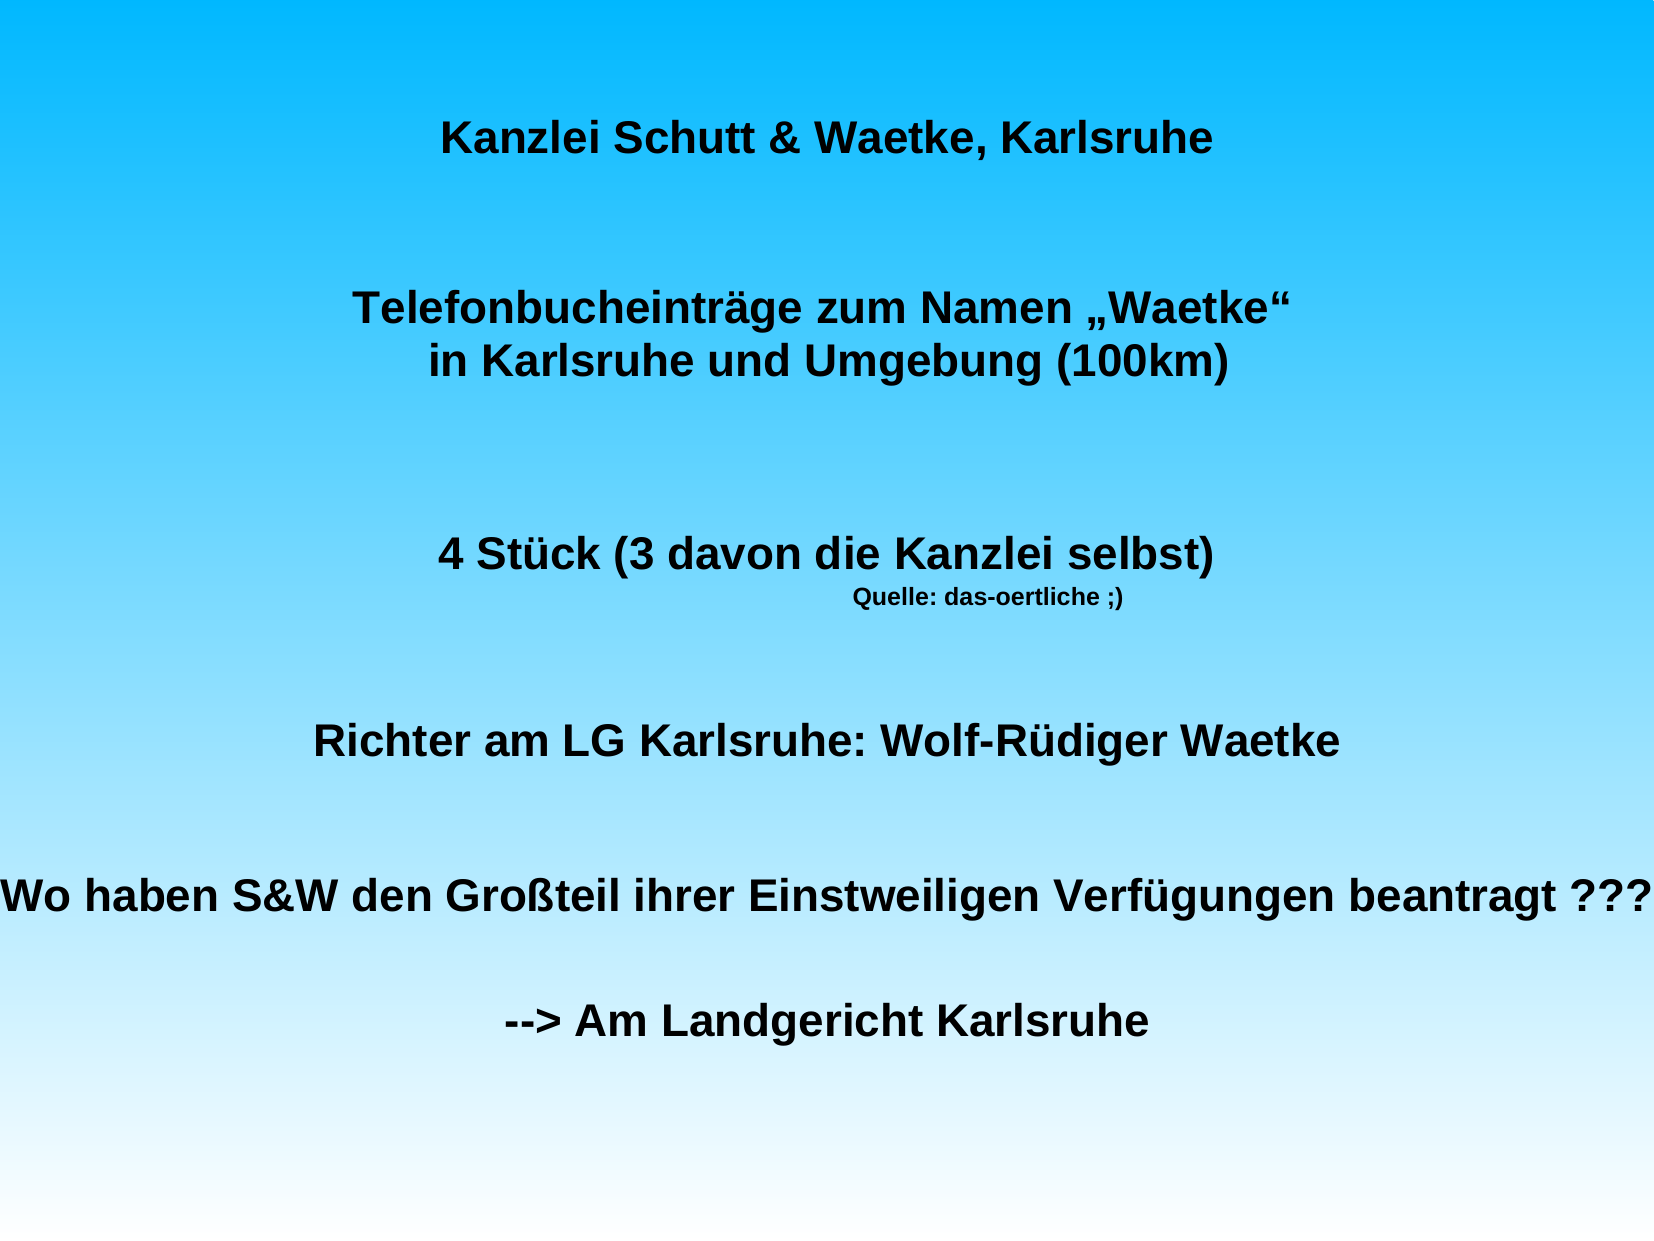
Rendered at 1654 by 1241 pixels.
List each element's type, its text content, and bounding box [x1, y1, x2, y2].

text_box Richter am LG Karlsruhe: Wolf-Rüdiger Waetke [296, 710, 1358, 784]
text_box Telefonbucheinträge zum Namen „Waetke“ in Karlsruhe und Umgebung (100km)‏ [335, 277, 1319, 403]
text_box 4 Stück (3 davon die Kanzlei selbst)‏ [420, 515, 1234, 589]
text_box Wo haben S&W den Großteil ihrer Einstweiligen Verfügungen beantragt ??? [0, 865, 1654, 939]
text_box --> Am Landgericht Karlsruhe [487, 990, 1167, 1064]
text_box Quelle: das-oertliche ;)‏ [834, 571, 1143, 621]
text_box Kanzlei Schutt & Waetke, Karlsruhe [422, 107, 1231, 181]
